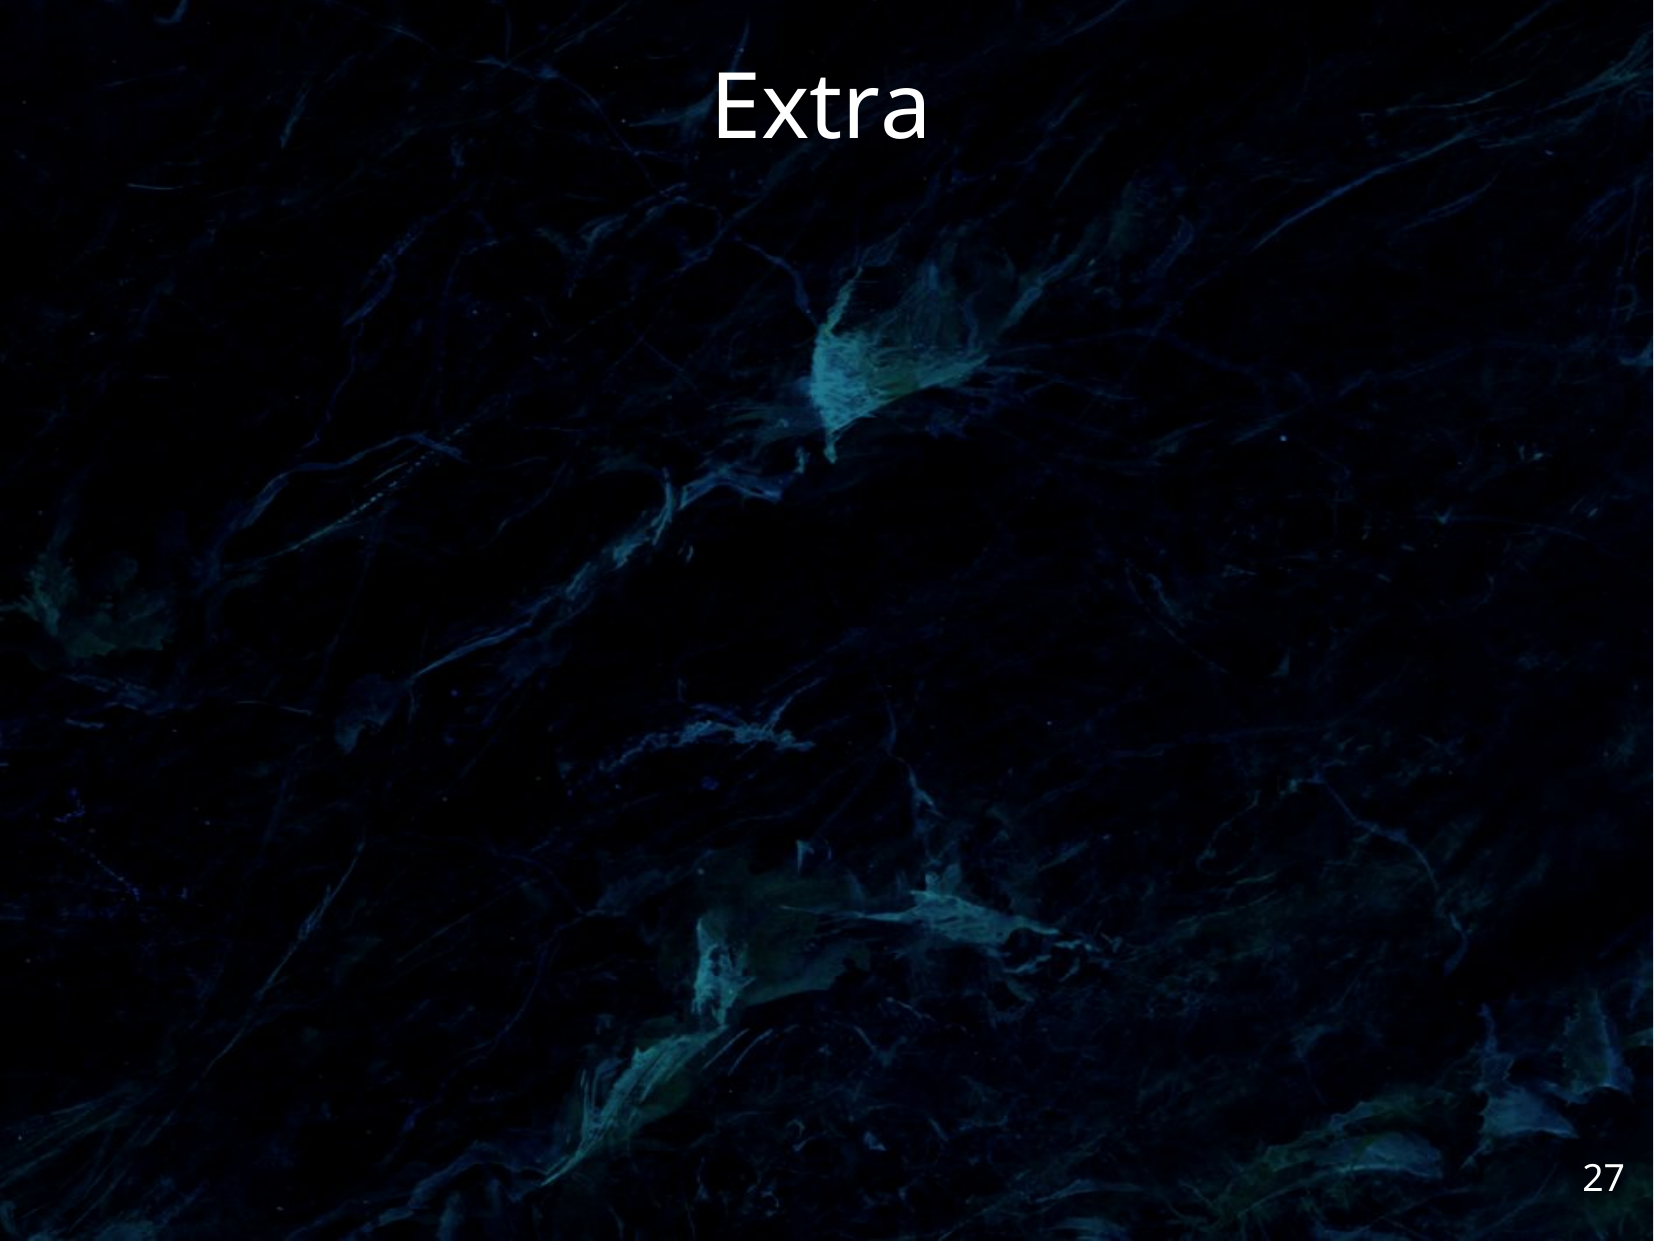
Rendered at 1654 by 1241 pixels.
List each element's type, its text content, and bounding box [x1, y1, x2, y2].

title Extra [77, 29, 1565, 178]
picture [0, 0, 1654, 1241]
